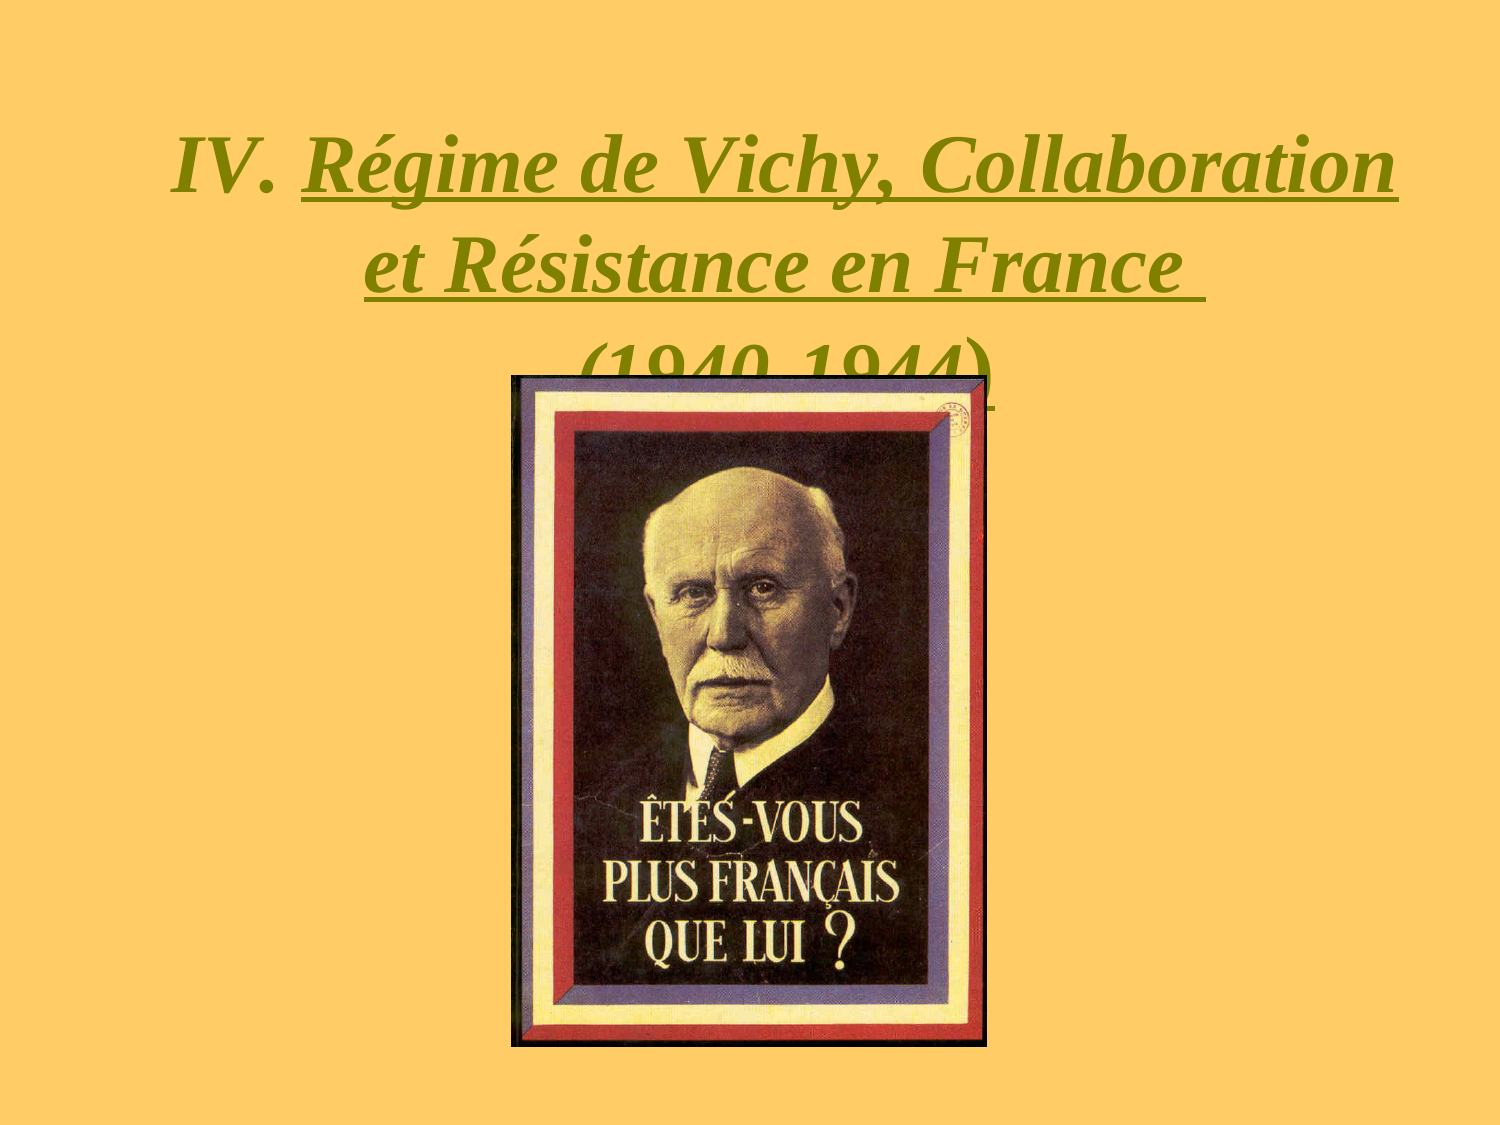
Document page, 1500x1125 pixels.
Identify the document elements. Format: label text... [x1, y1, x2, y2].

title IV. Régime de Vichy, Collaboration et Résistance en France (1940-1944) [147, 101, 1423, 290]
picture [511, 375, 987, 1047]
